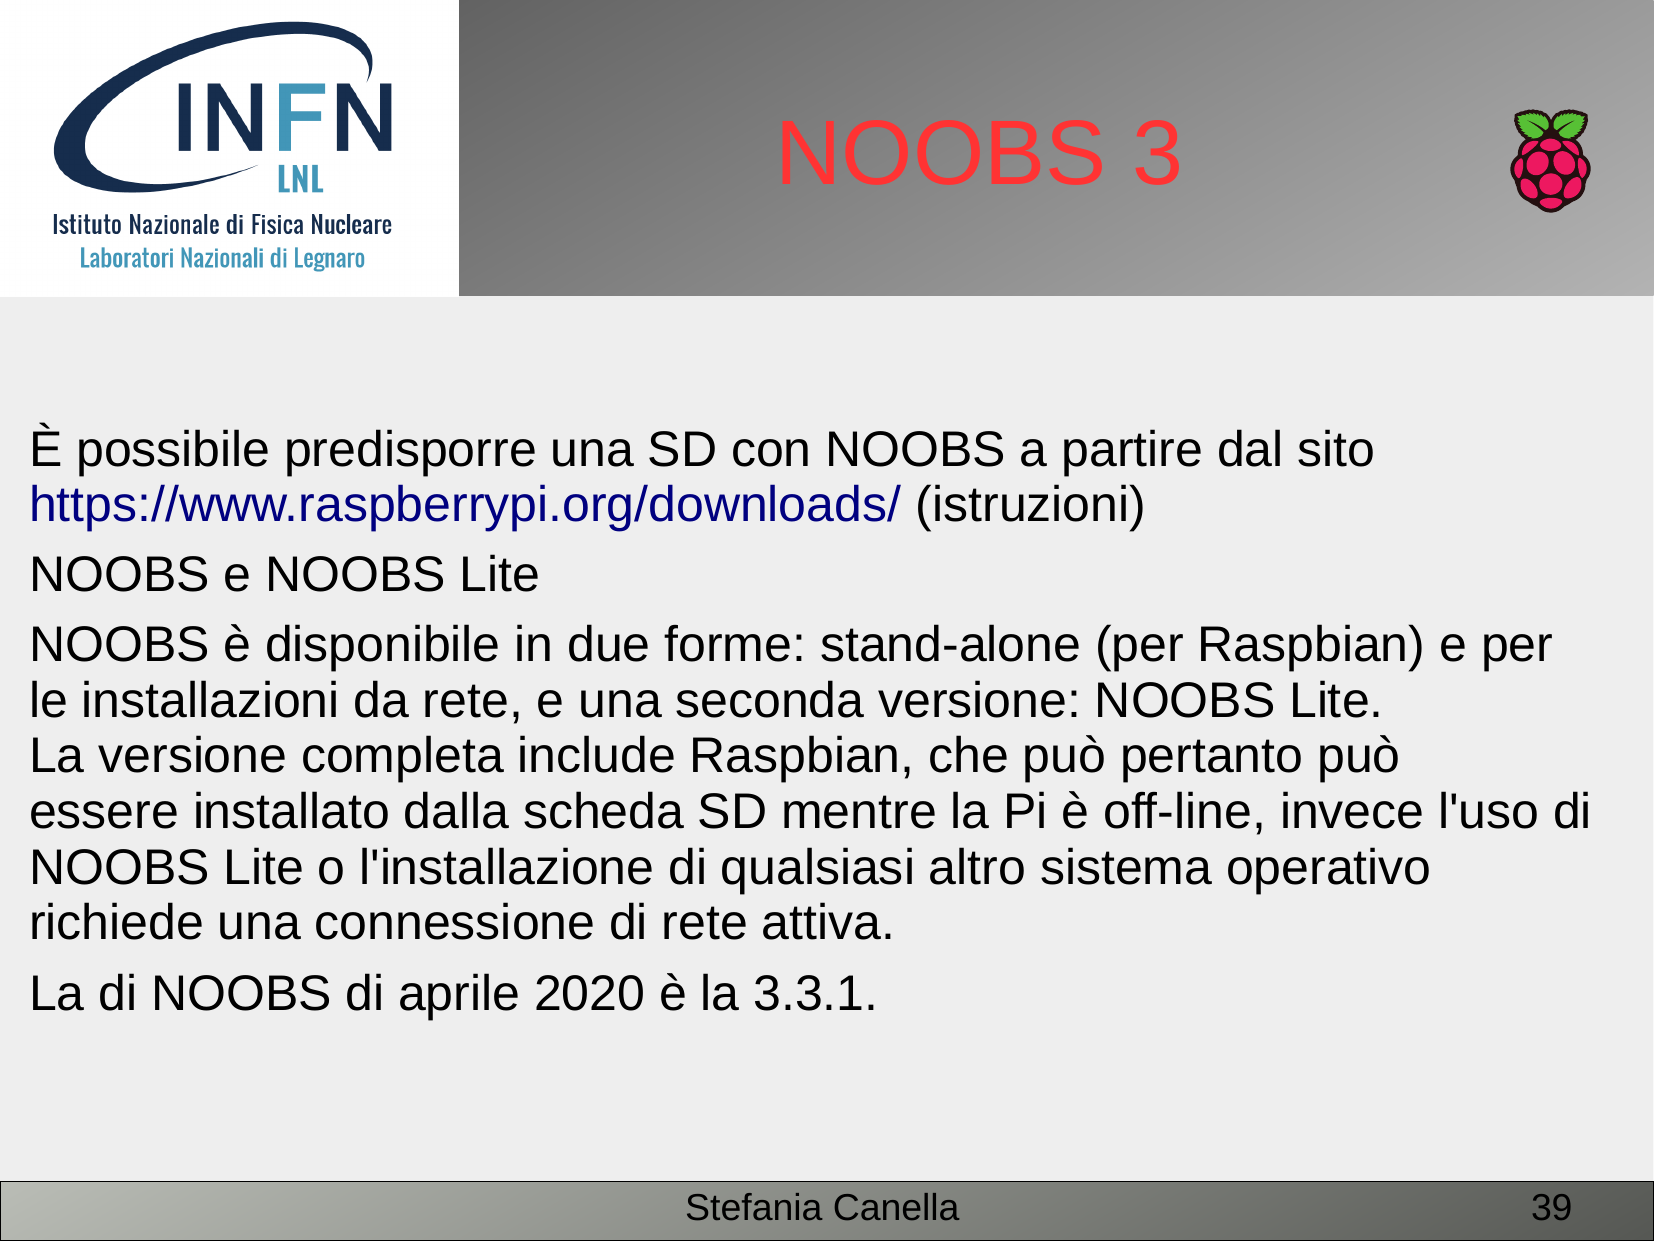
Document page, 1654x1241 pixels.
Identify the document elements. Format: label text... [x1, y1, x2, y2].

title NOOBS 3 [459, 49, 1571, 257]
text_box [984, 1181, 1516, 1241]
text_box Stefania Canella [670, 1178, 984, 1241]
text_box 34 [1516, 1178, 1654, 1241]
text_box [0, 1181, 670, 1241]
text_box [459, 0, 1654, 296]
picture [0, 0, 459, 297]
text_box È possibile predisporre una SD con NOOBS a partire dal sito https://www.raspberrypi.org/downloads/ (istruzioni) NOOBS e NOOBS Lite NOOBS è disponibile in due forme: stand-alone (per Raspbian) e per le installazioni da rete, e una seconda versione: NOOBS Lite. La versione completa include Raspbian, che può pertanto può essere installato dalla scheda SD mentre la Pi è off-line, invece l'uso di NOOBS Lite o l'installazione di qualsiasi altro sistema operativo richiede una connessione di rete attiva. La di NOOBS di aprile 2020 è la 3.3.1. [14, 413, 1635, 1096]
